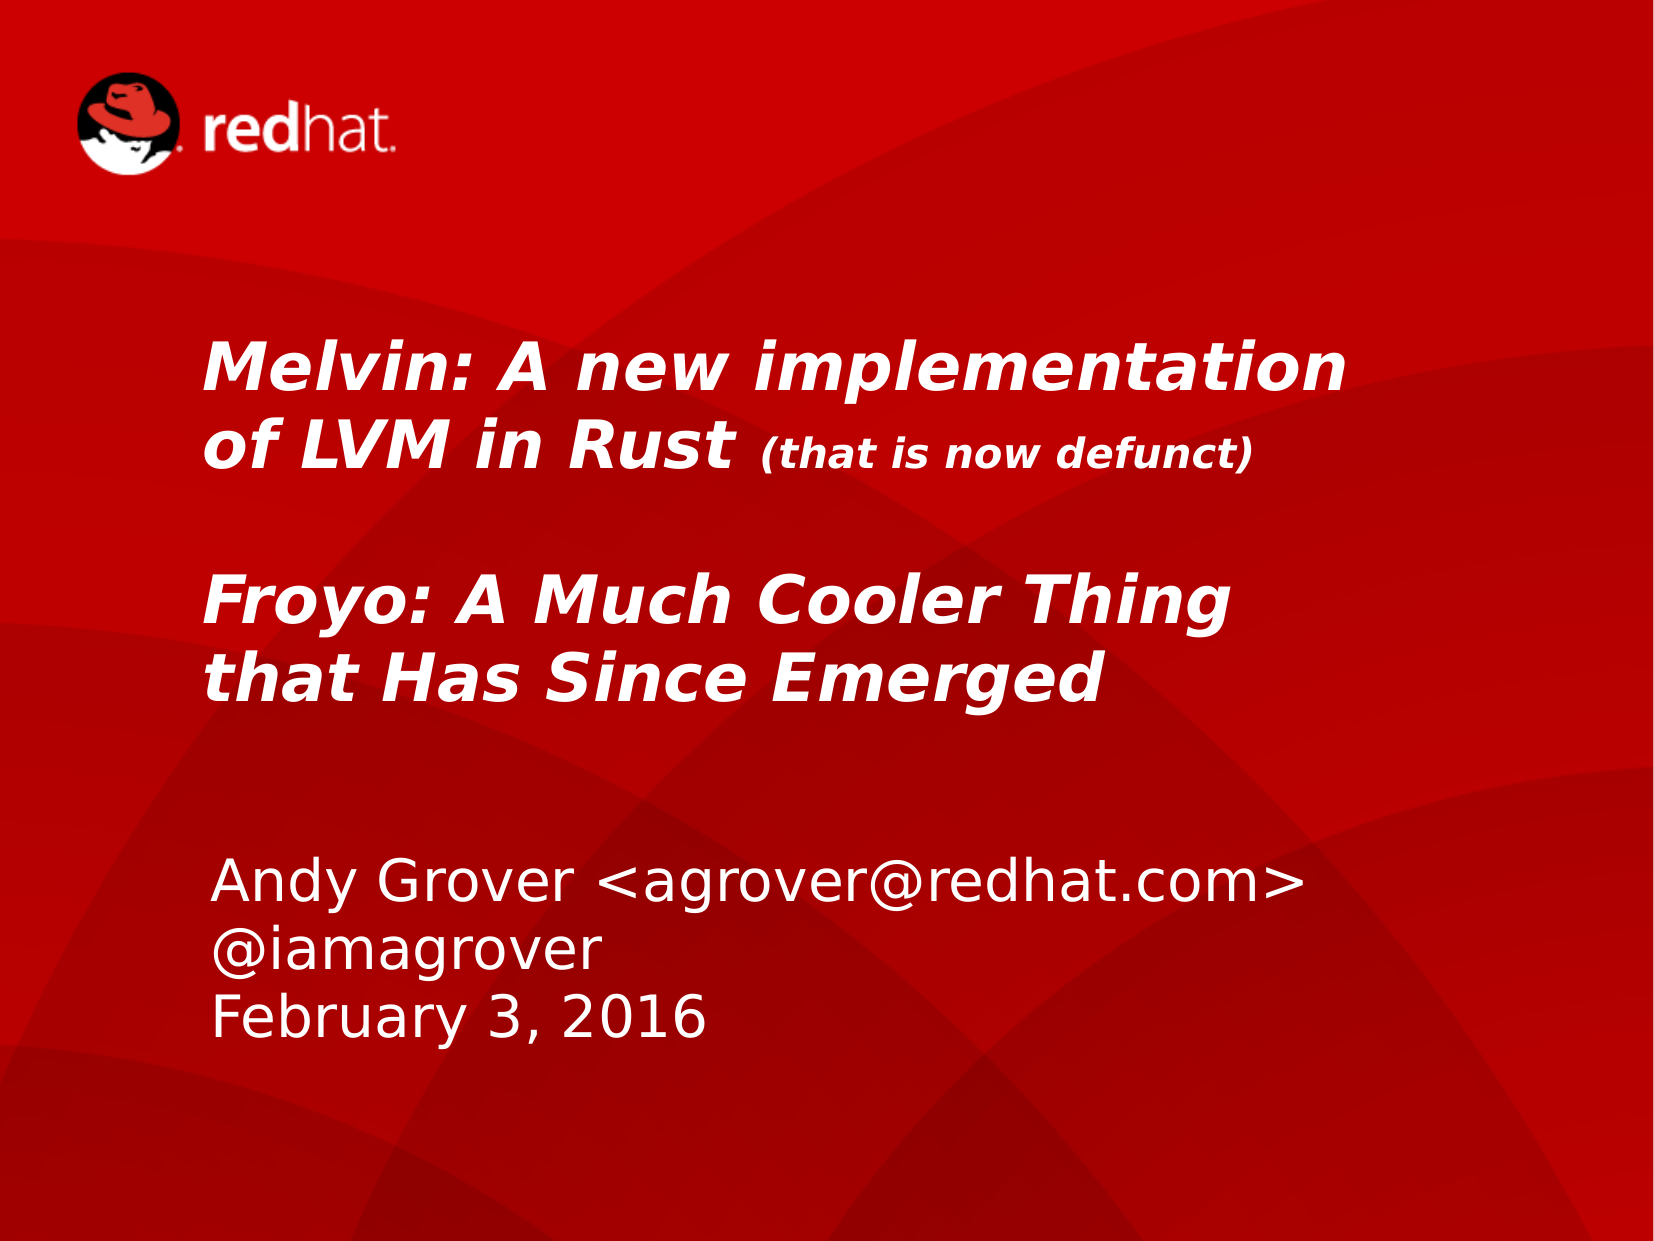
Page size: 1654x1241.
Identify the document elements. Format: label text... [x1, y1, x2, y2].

text_box Andy Grover <agrover@redhat.com> @iamagrover February 3, 2016 [195, 840, 1501, 1155]
picture [0, 0, 1654, 1241]
text_box Melvin: A new implementation of LVM in Rust (that is now defunct) Froyo: A Much Cooler Thing that Has Since Emerged [187, 321, 1426, 725]
